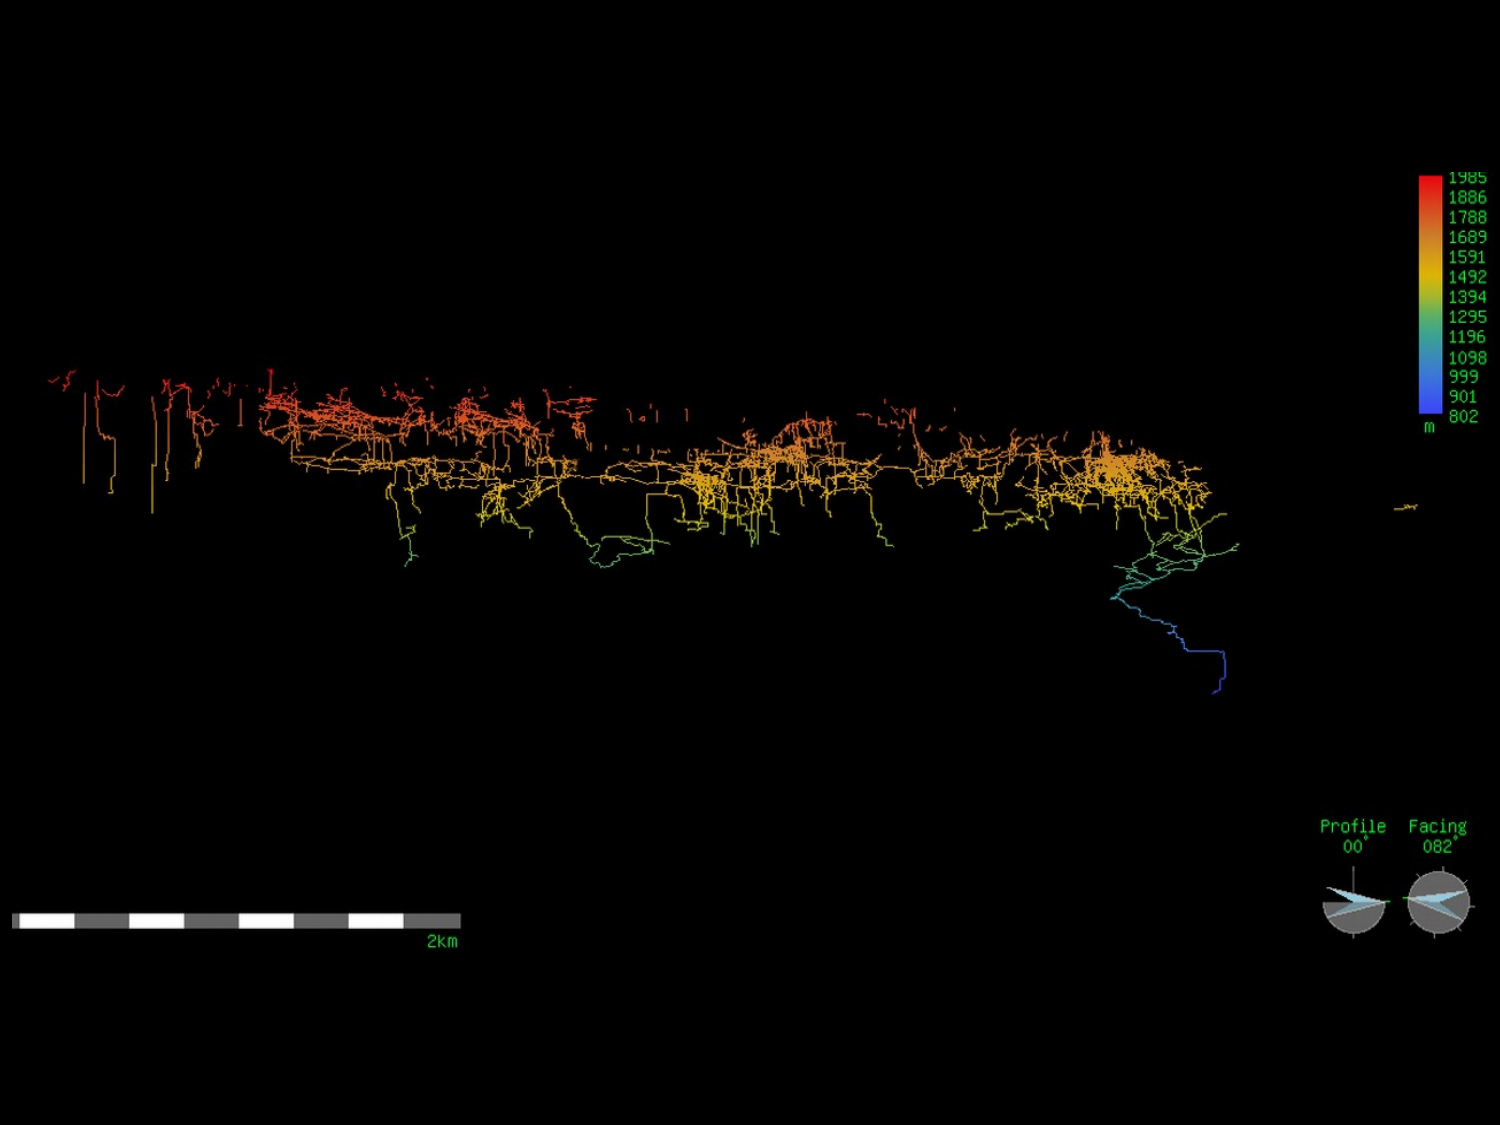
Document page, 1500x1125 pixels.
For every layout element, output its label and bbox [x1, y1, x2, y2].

picture [12, 172, 1495, 953]
